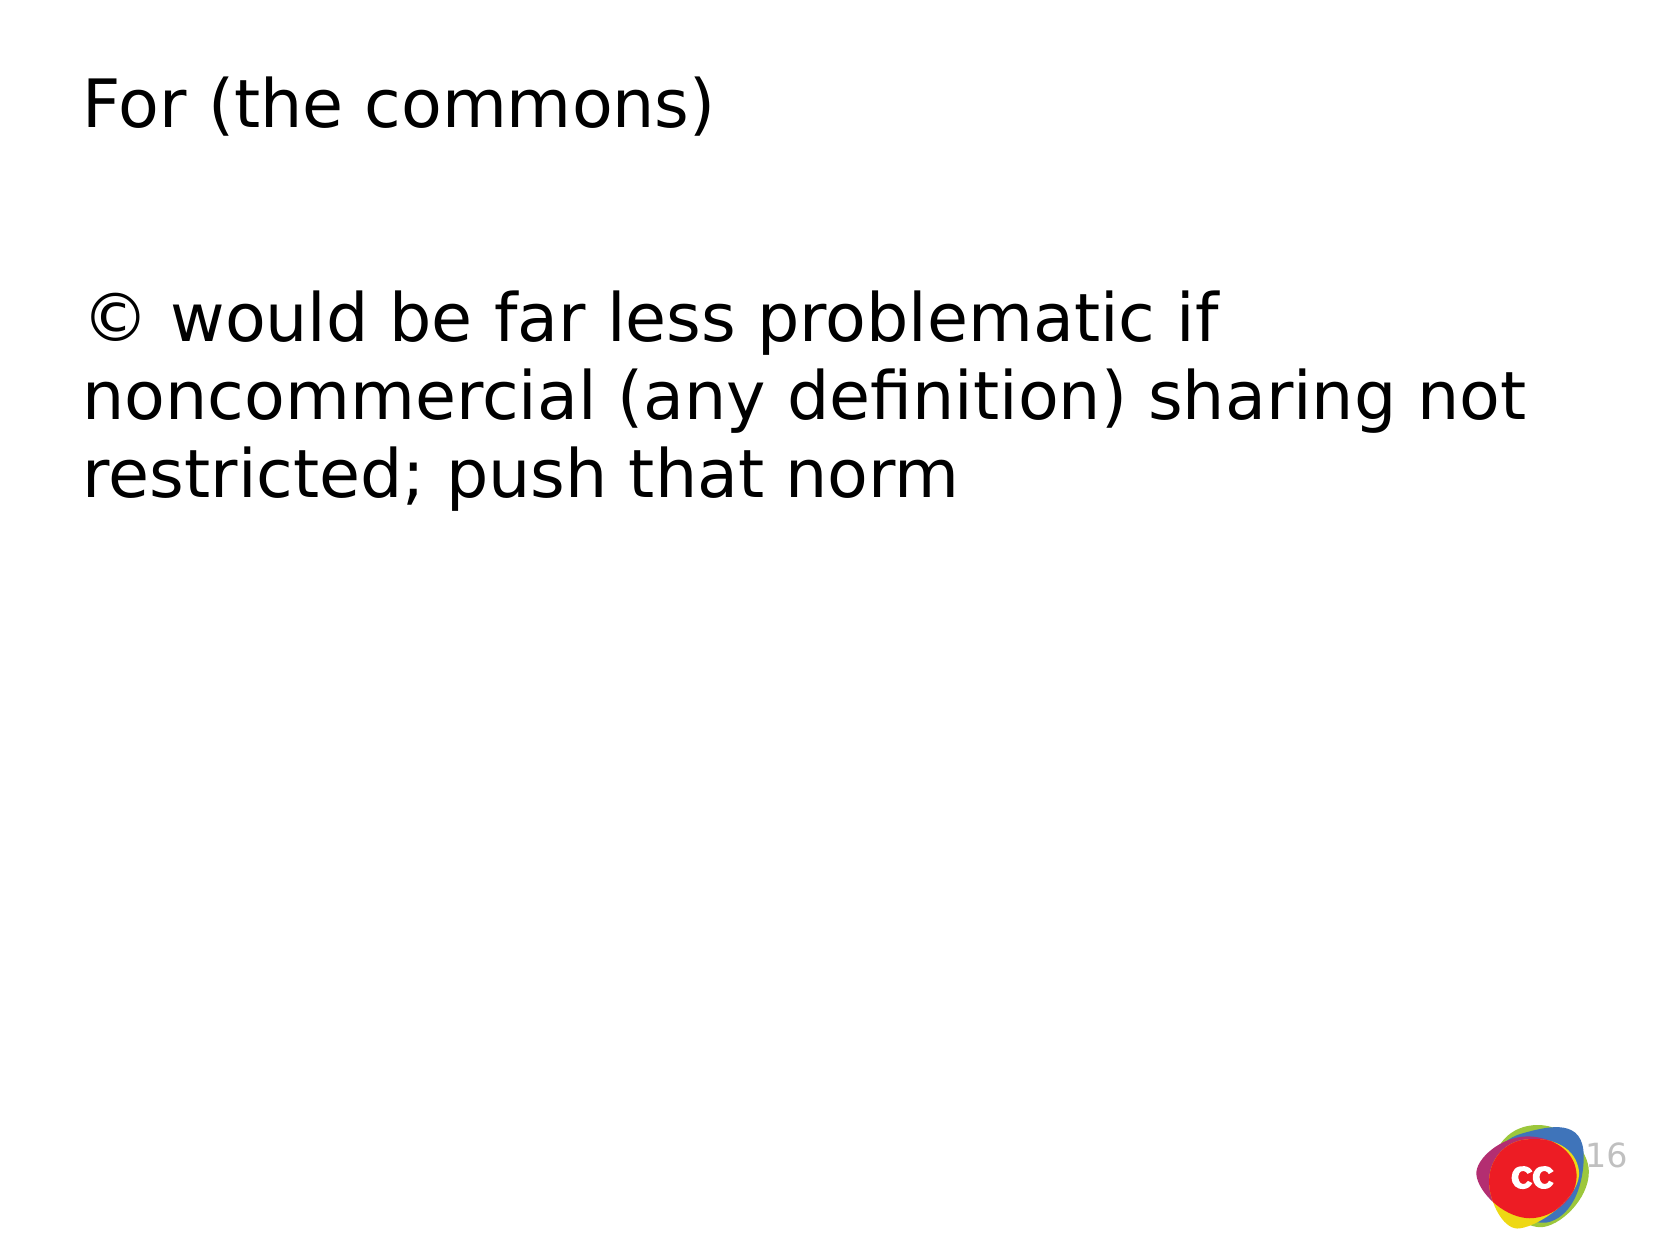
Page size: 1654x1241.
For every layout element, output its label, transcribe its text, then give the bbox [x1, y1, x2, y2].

list For (the commons) © would be far less problematic if noncommercial (any definition) sharing not restricted; push that norm [82, 65, 1571, 1062]
